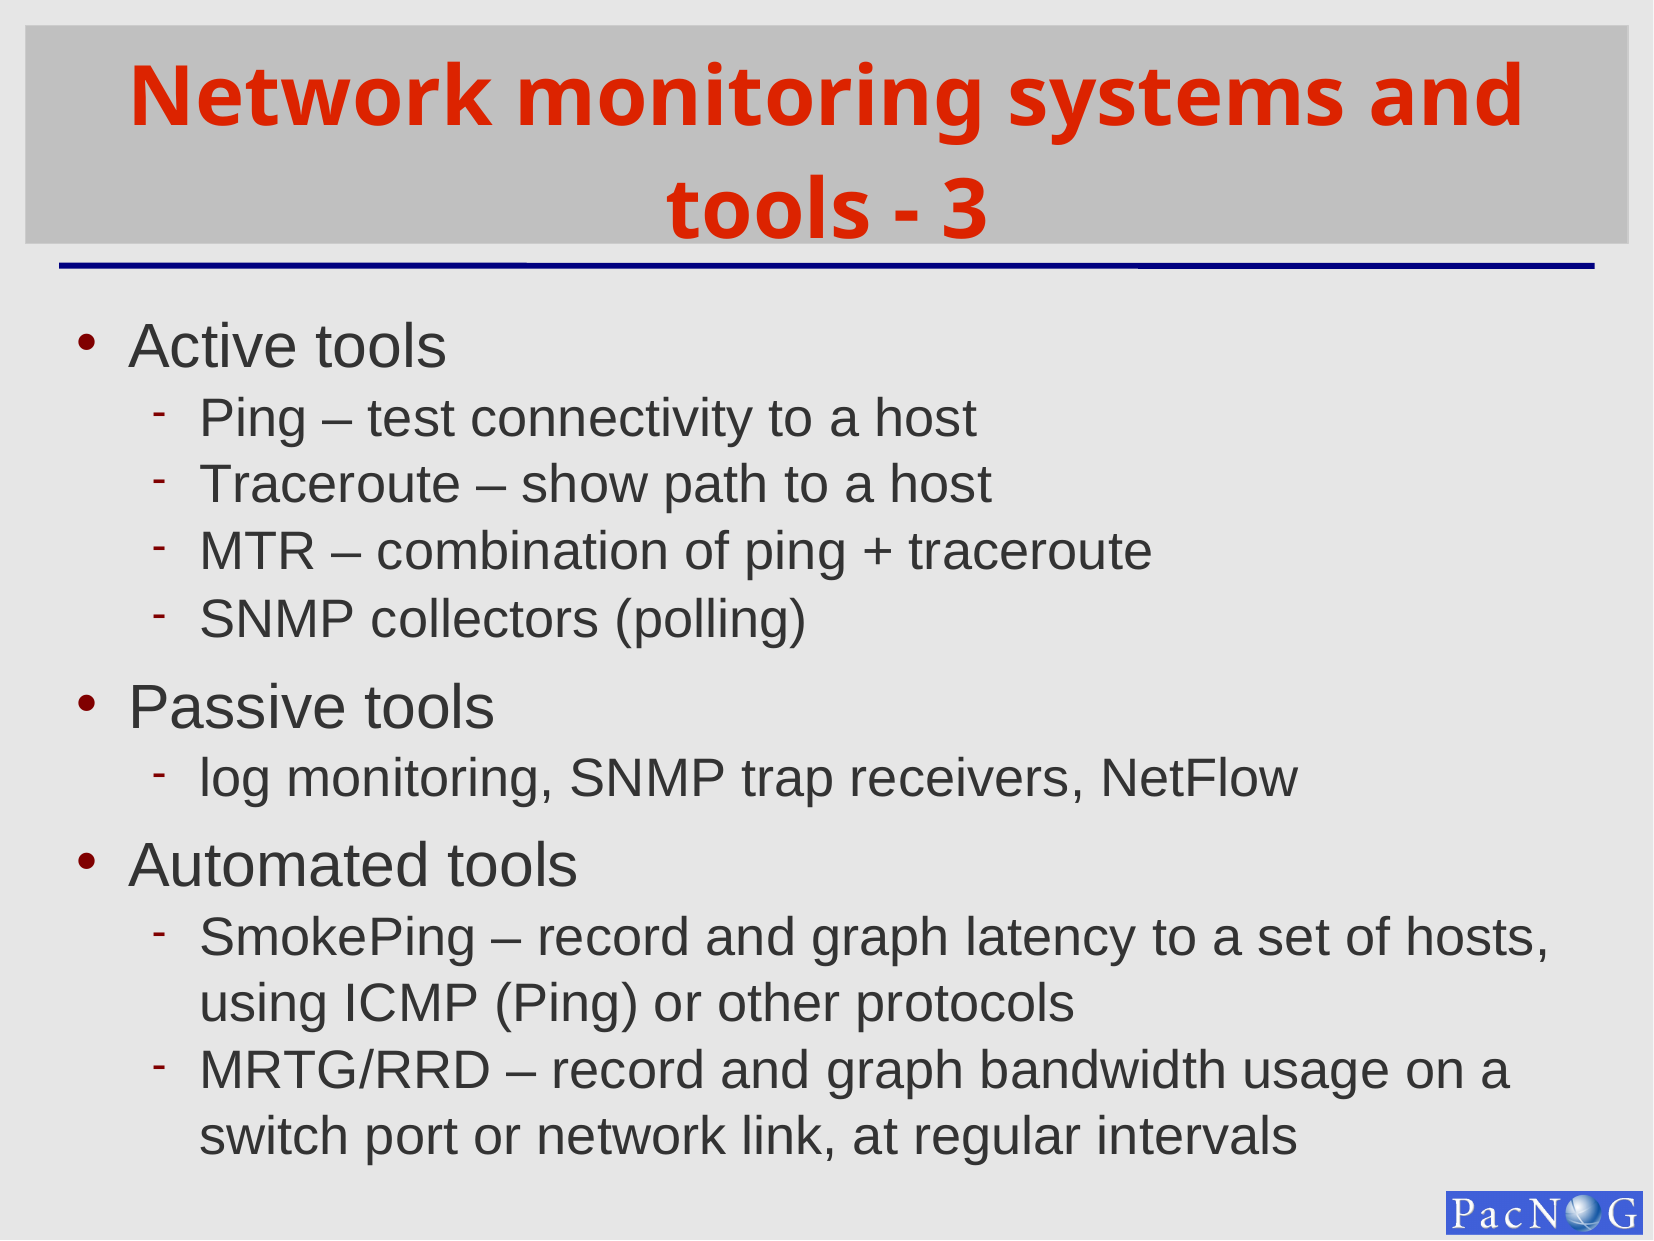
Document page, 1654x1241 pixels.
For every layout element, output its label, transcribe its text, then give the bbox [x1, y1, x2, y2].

title Network monitoring systems and tools - 3 [121, 46, 1534, 254]
picture [1446, 1191, 1643, 1235]
list Active tools Ping – test connectivity to a host Traceroute – show path to a host MTR – combination of ping + traceroute SNMP collectors (polling)‏ Passive tools log monitoring, SNMP trap receivers, NetFlow Automated tools SmokePing – record and graph latency to a set of hosts, using ICMP (Ping) or other protocols MRTG/RRD – record and graph bandwidth usage on a switch port or network link, at regular intervals [59, 304, 1595, 1233]
